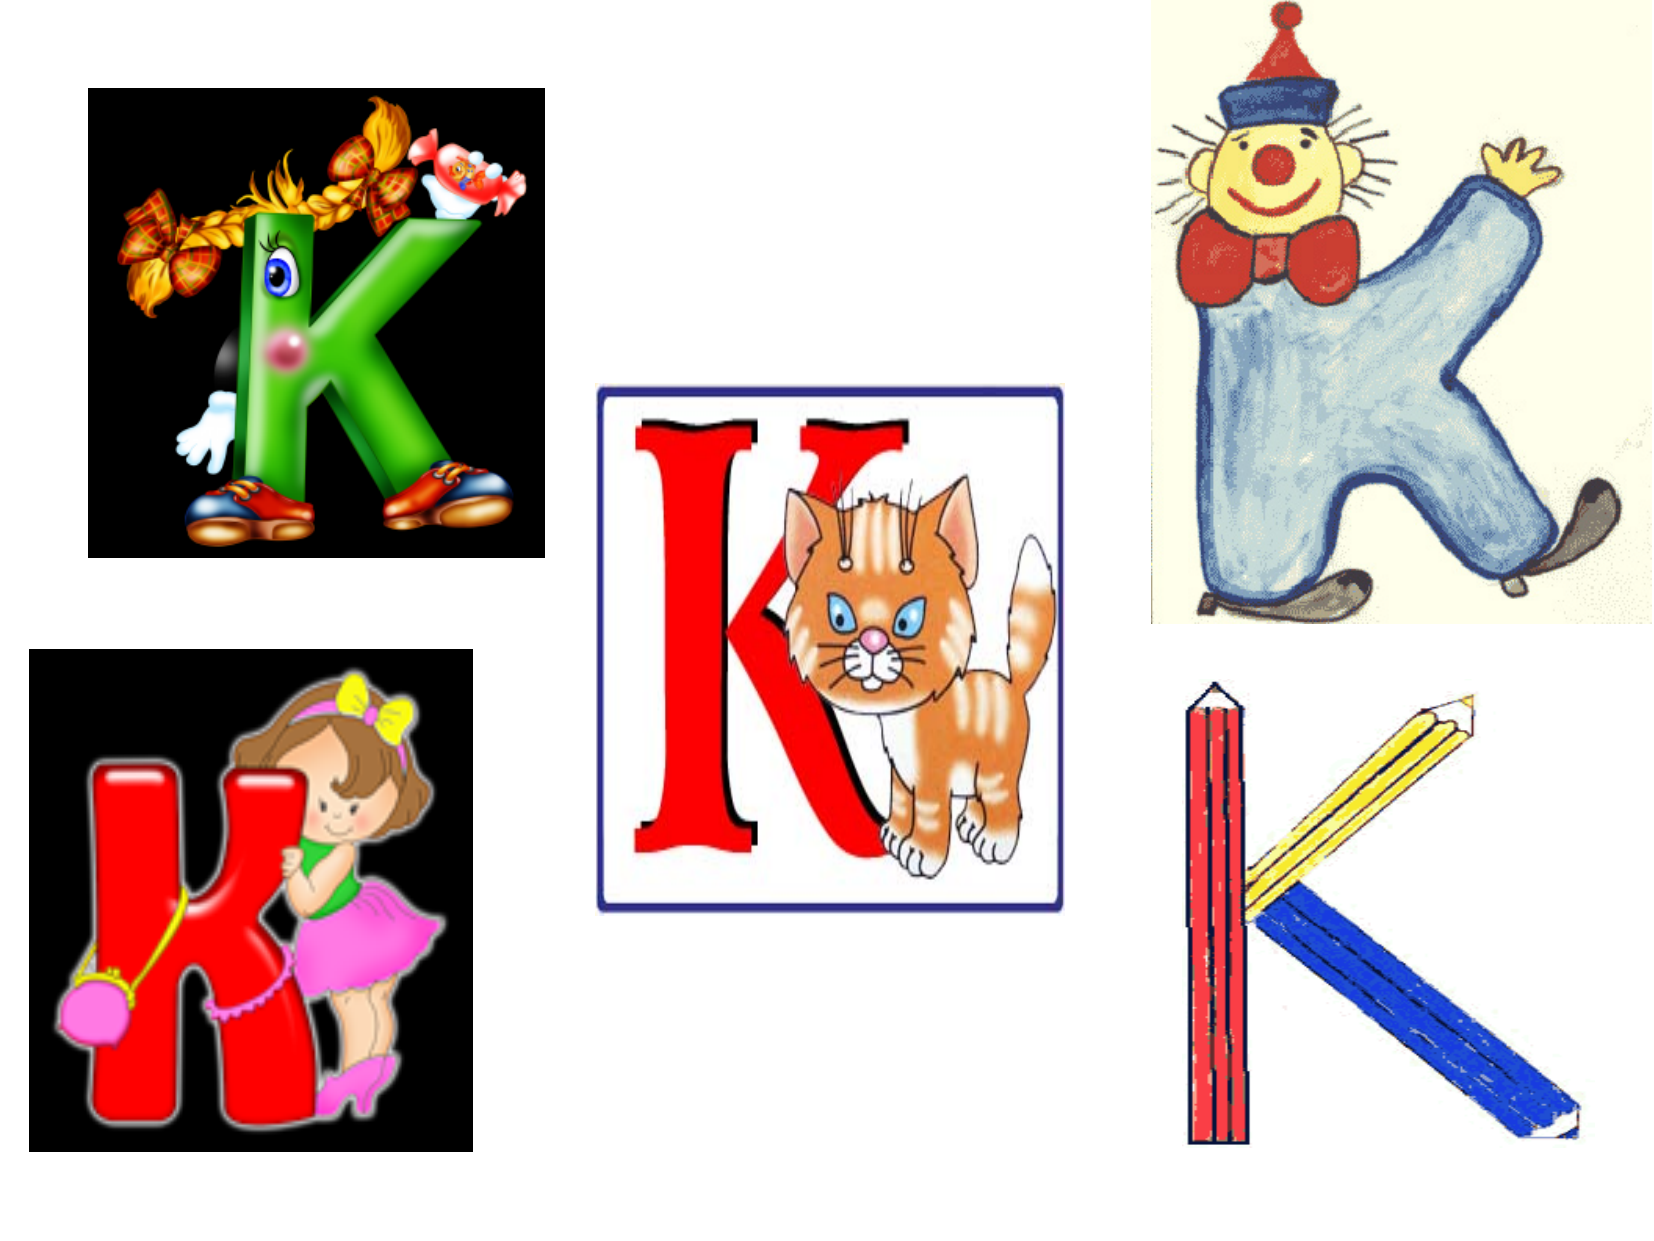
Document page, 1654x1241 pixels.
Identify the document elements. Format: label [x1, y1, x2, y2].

picture [1182, 679, 1595, 1148]
picture [595, 383, 1065, 916]
picture [1151, 0, 1652, 624]
picture [88, 88, 545, 558]
picture [29, 649, 473, 1152]
